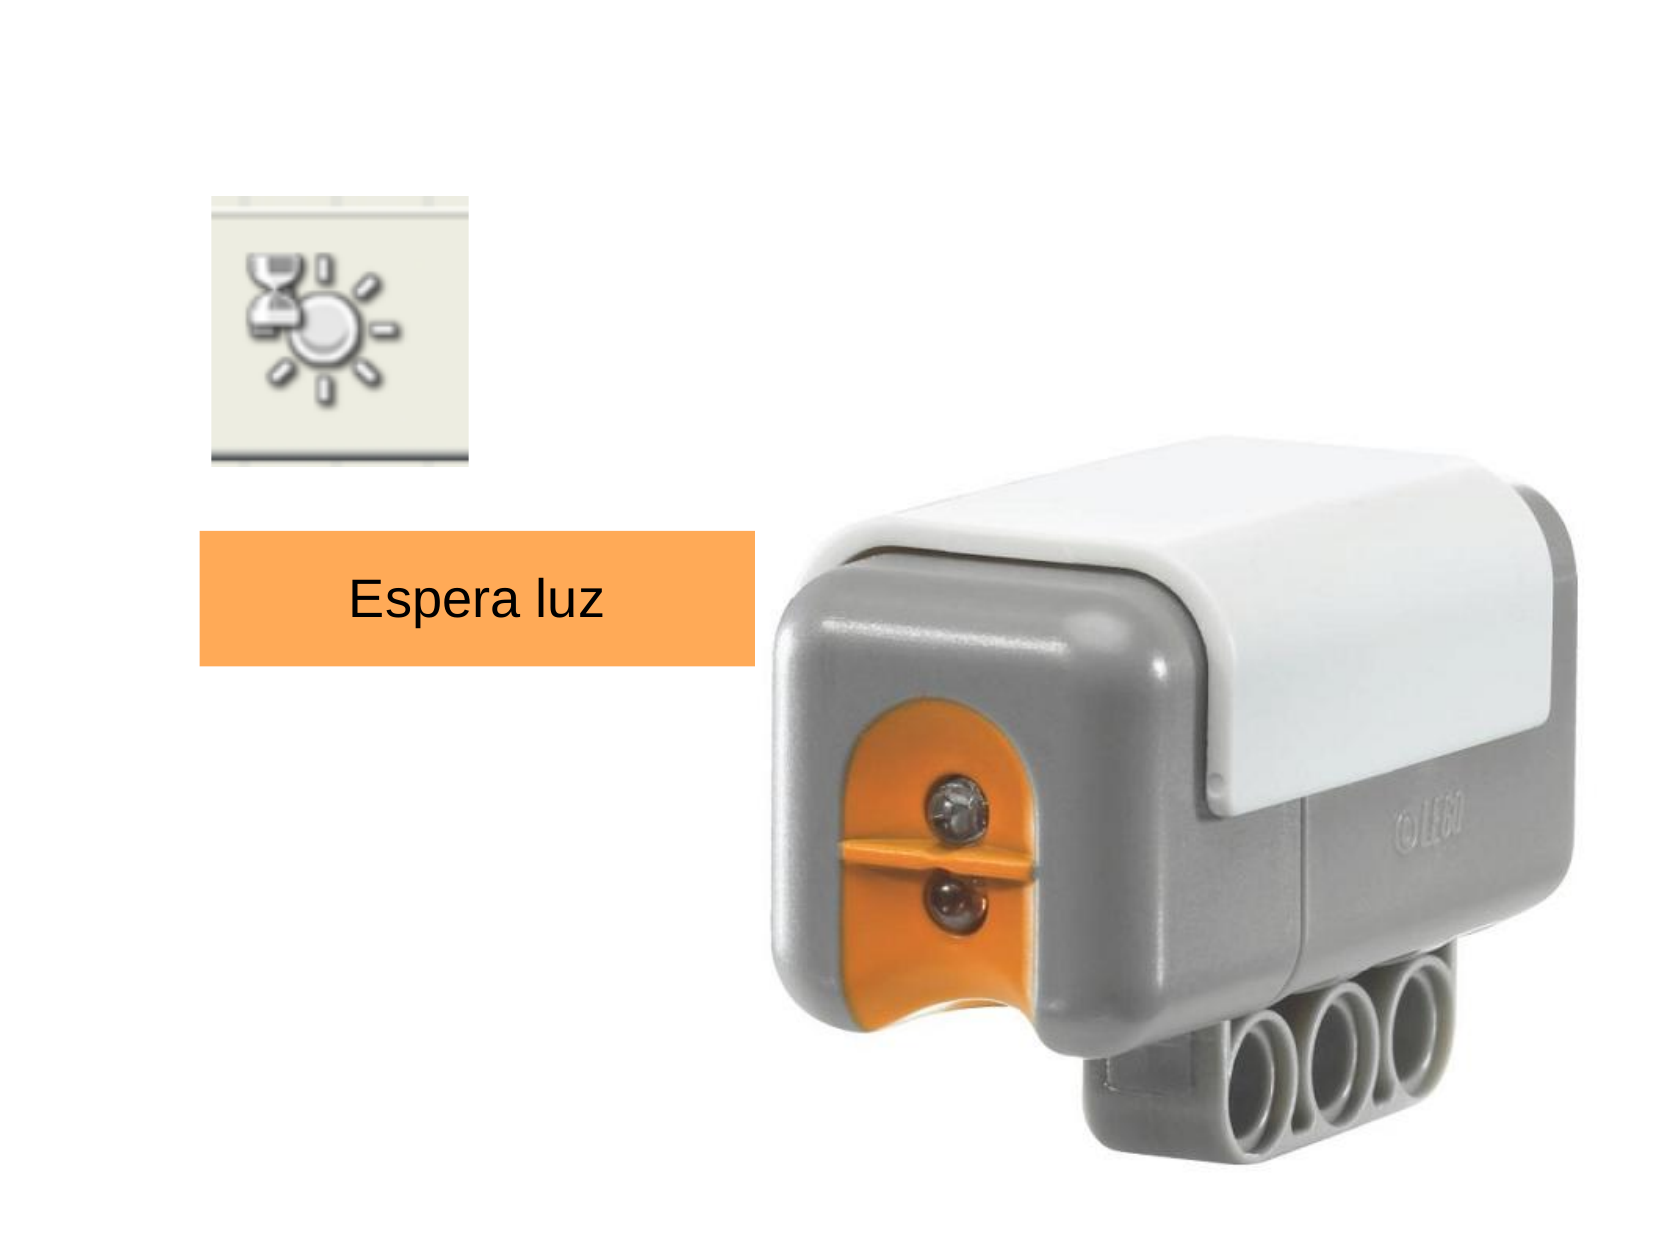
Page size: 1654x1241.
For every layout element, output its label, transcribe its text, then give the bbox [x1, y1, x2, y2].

text_box Espera luz [199, 530, 755, 667]
picture [211, 196, 469, 467]
picture [720, 422, 1628, 1179]
